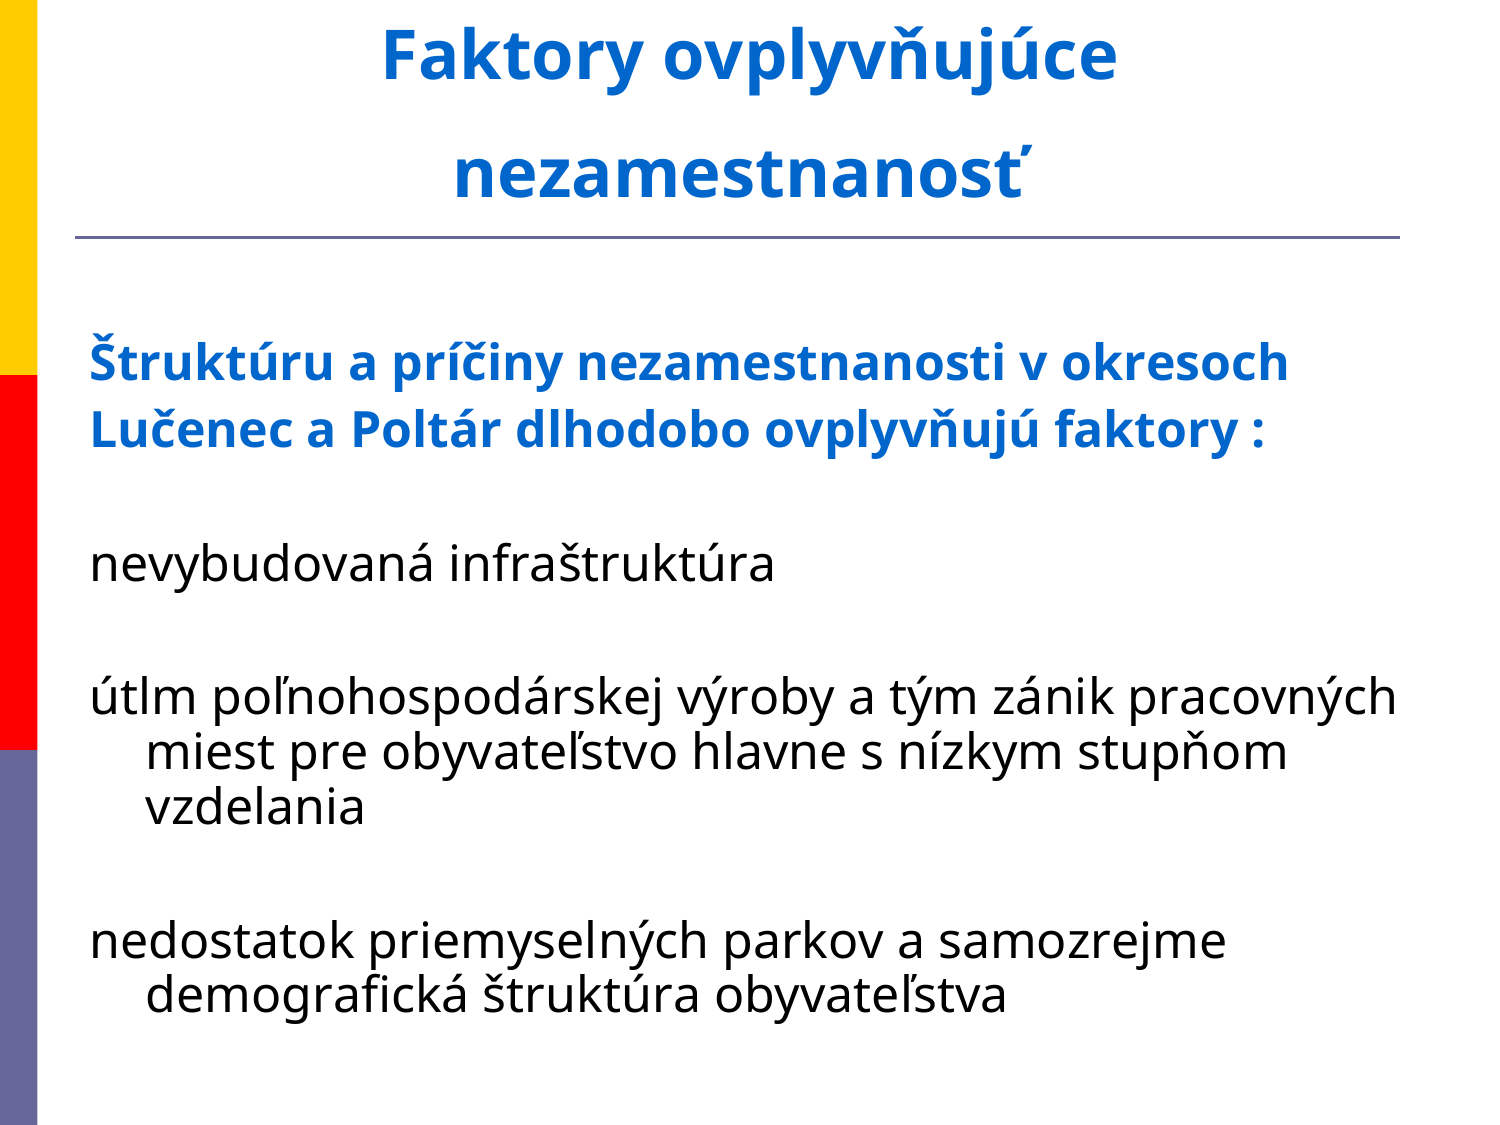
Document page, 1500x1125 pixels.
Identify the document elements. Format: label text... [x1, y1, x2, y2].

title Faktory ovplyvňujúce nezamestnanosť [75, 30, 1426, 233]
list Štruktúru a príčiny nezamestnanosti v okresoch Lučenec a Poltár dlhodobo ovplyvňujú faktory : nevybudovaná infraštruktúra útlm poľnohospodárskej výroby a tým zánik pracovných miest pre obyvateľstvo hlavne s nízkym stupňom vzdelania nedostatok priemyselných parkov a samozrejme demografická štruktúra obyvateľstva [74, 262, 1475, 1022]
